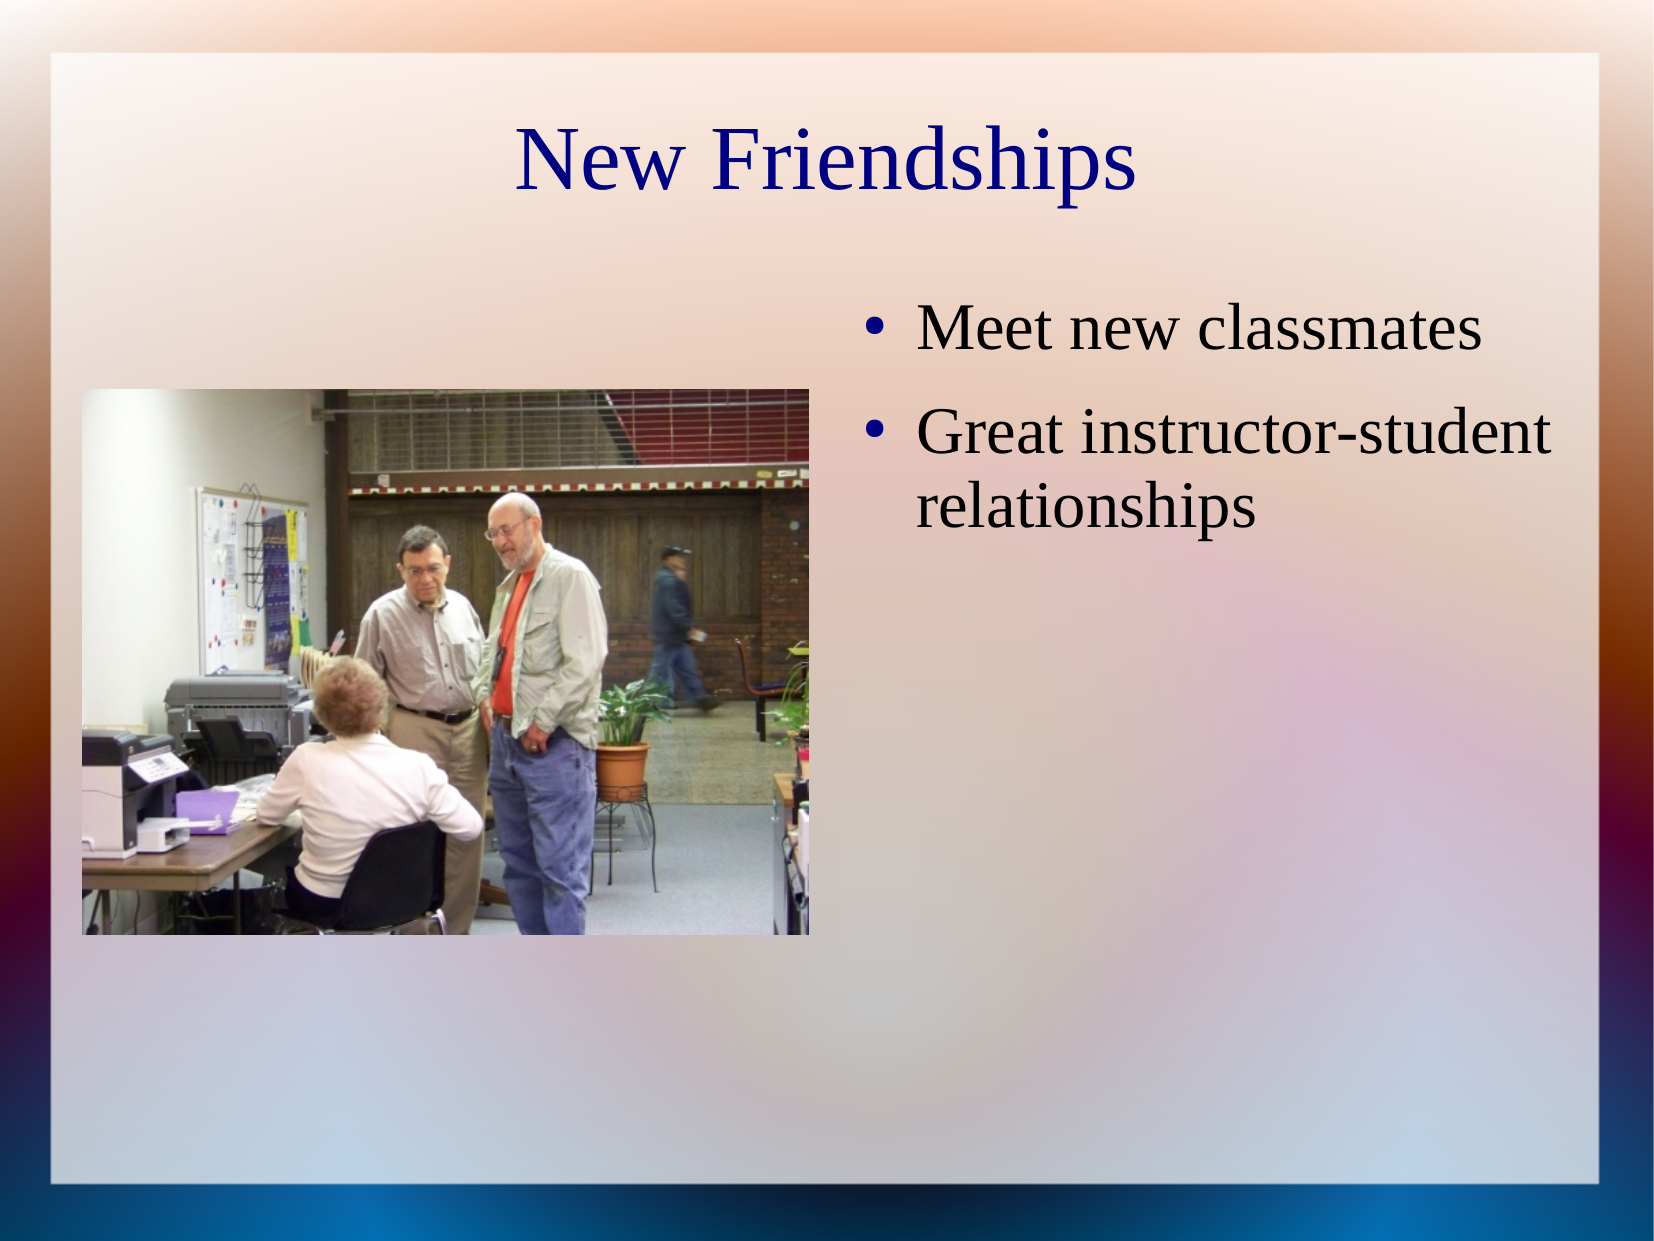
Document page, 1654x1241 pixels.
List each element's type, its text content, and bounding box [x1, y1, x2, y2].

title New Friendships [82, 62, 1571, 256]
list Meet new classmates Great instructor-student relationships [845, 290, 1572, 1019]
picture [0, 0, 1654, 1241]
